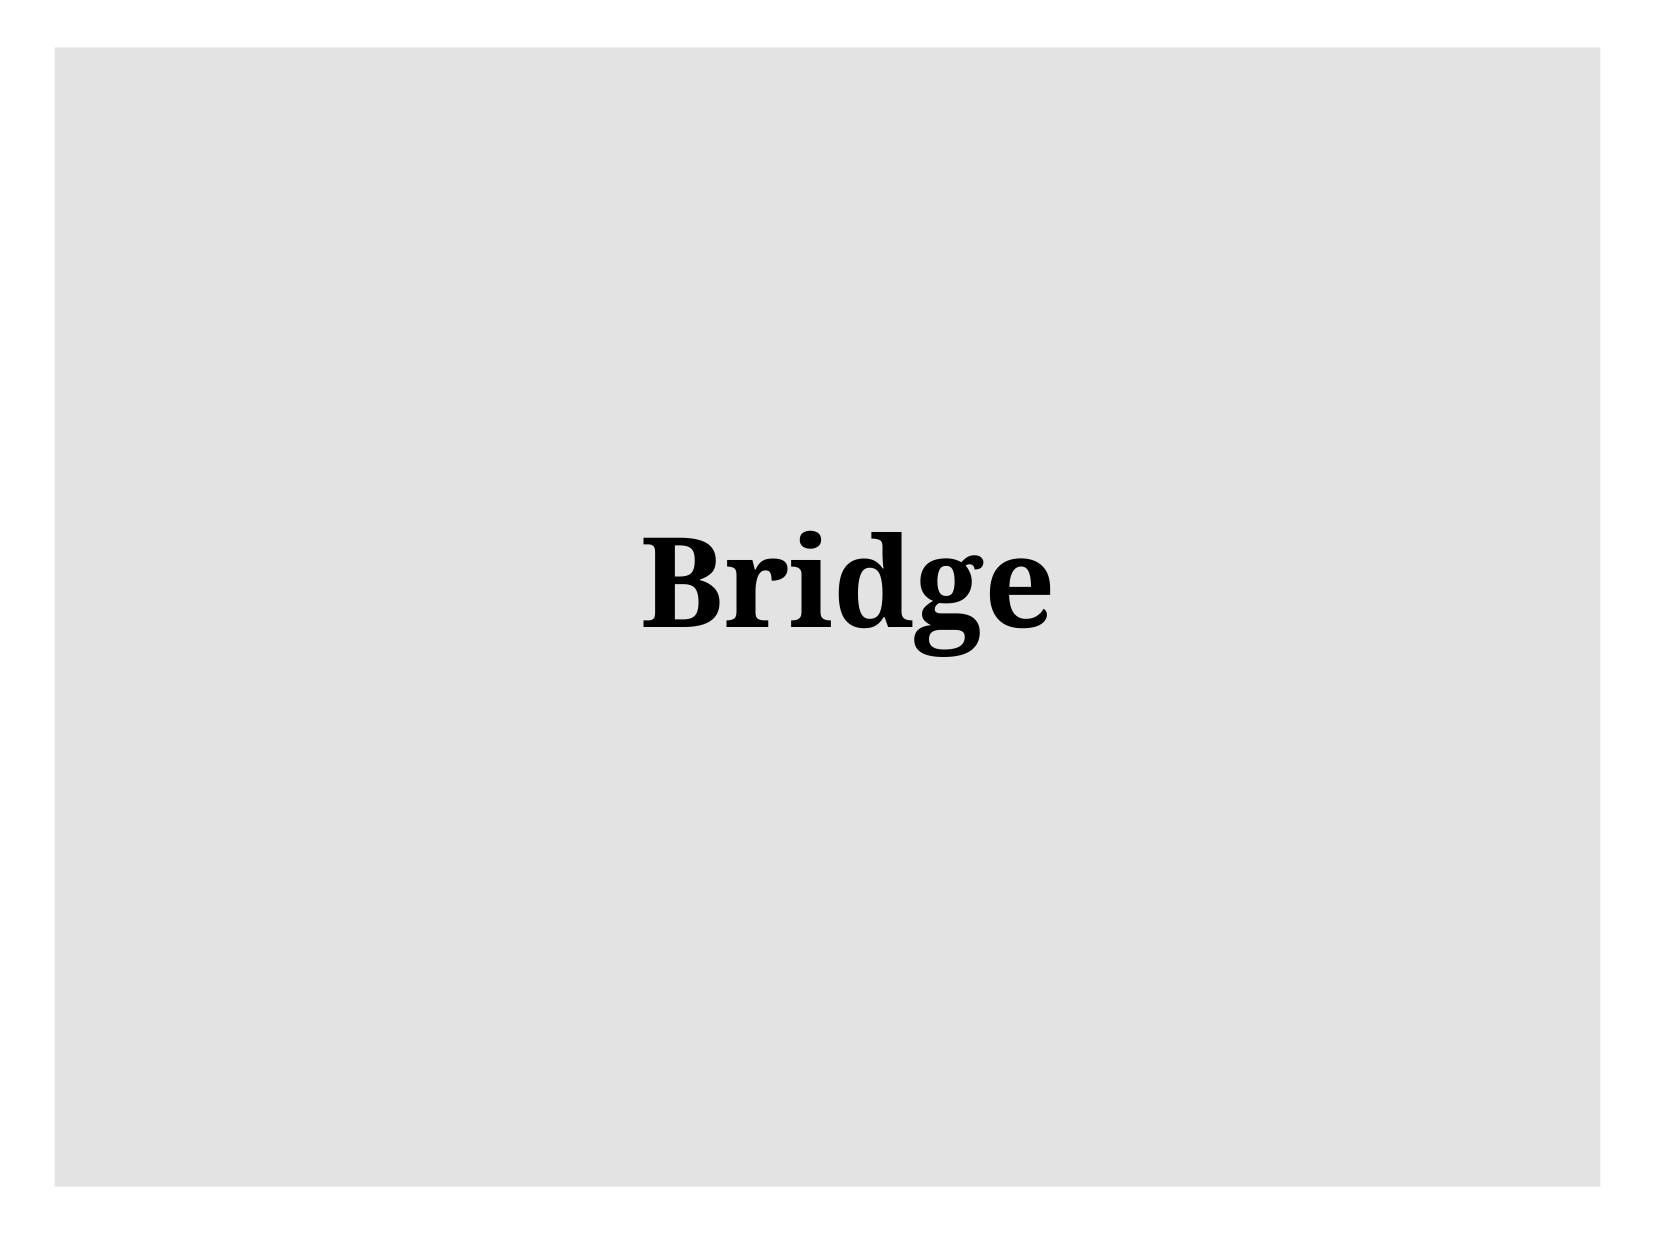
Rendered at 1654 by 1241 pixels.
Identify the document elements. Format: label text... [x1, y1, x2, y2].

subtitle Bridge [82, 49, 1571, 1109]
picture [0, 0, 1654, 1241]
